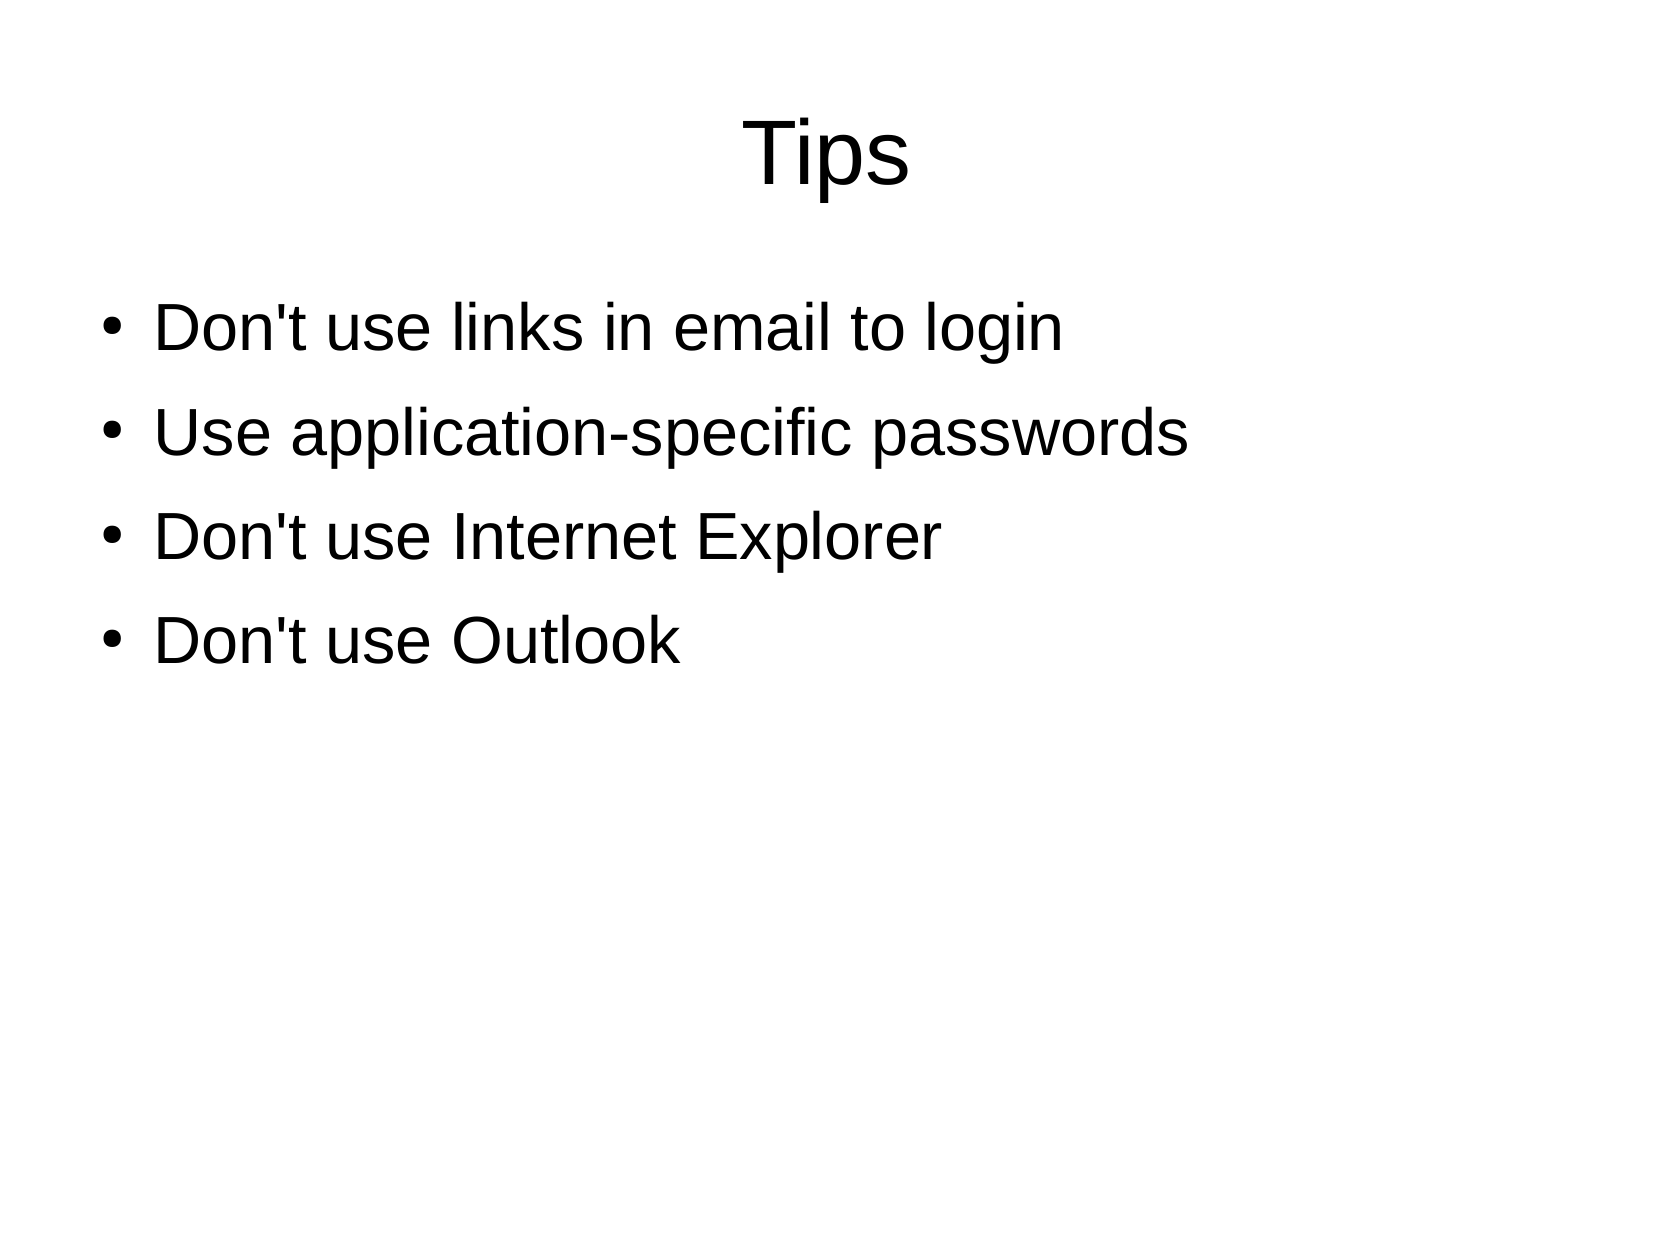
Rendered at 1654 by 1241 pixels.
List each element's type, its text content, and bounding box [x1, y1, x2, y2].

title Tips [82, 49, 1571, 257]
list Don't use links in email to login Use application-specific passwords Don't use Internet Explorer Don't use Outlook [82, 290, 1538, 1010]
